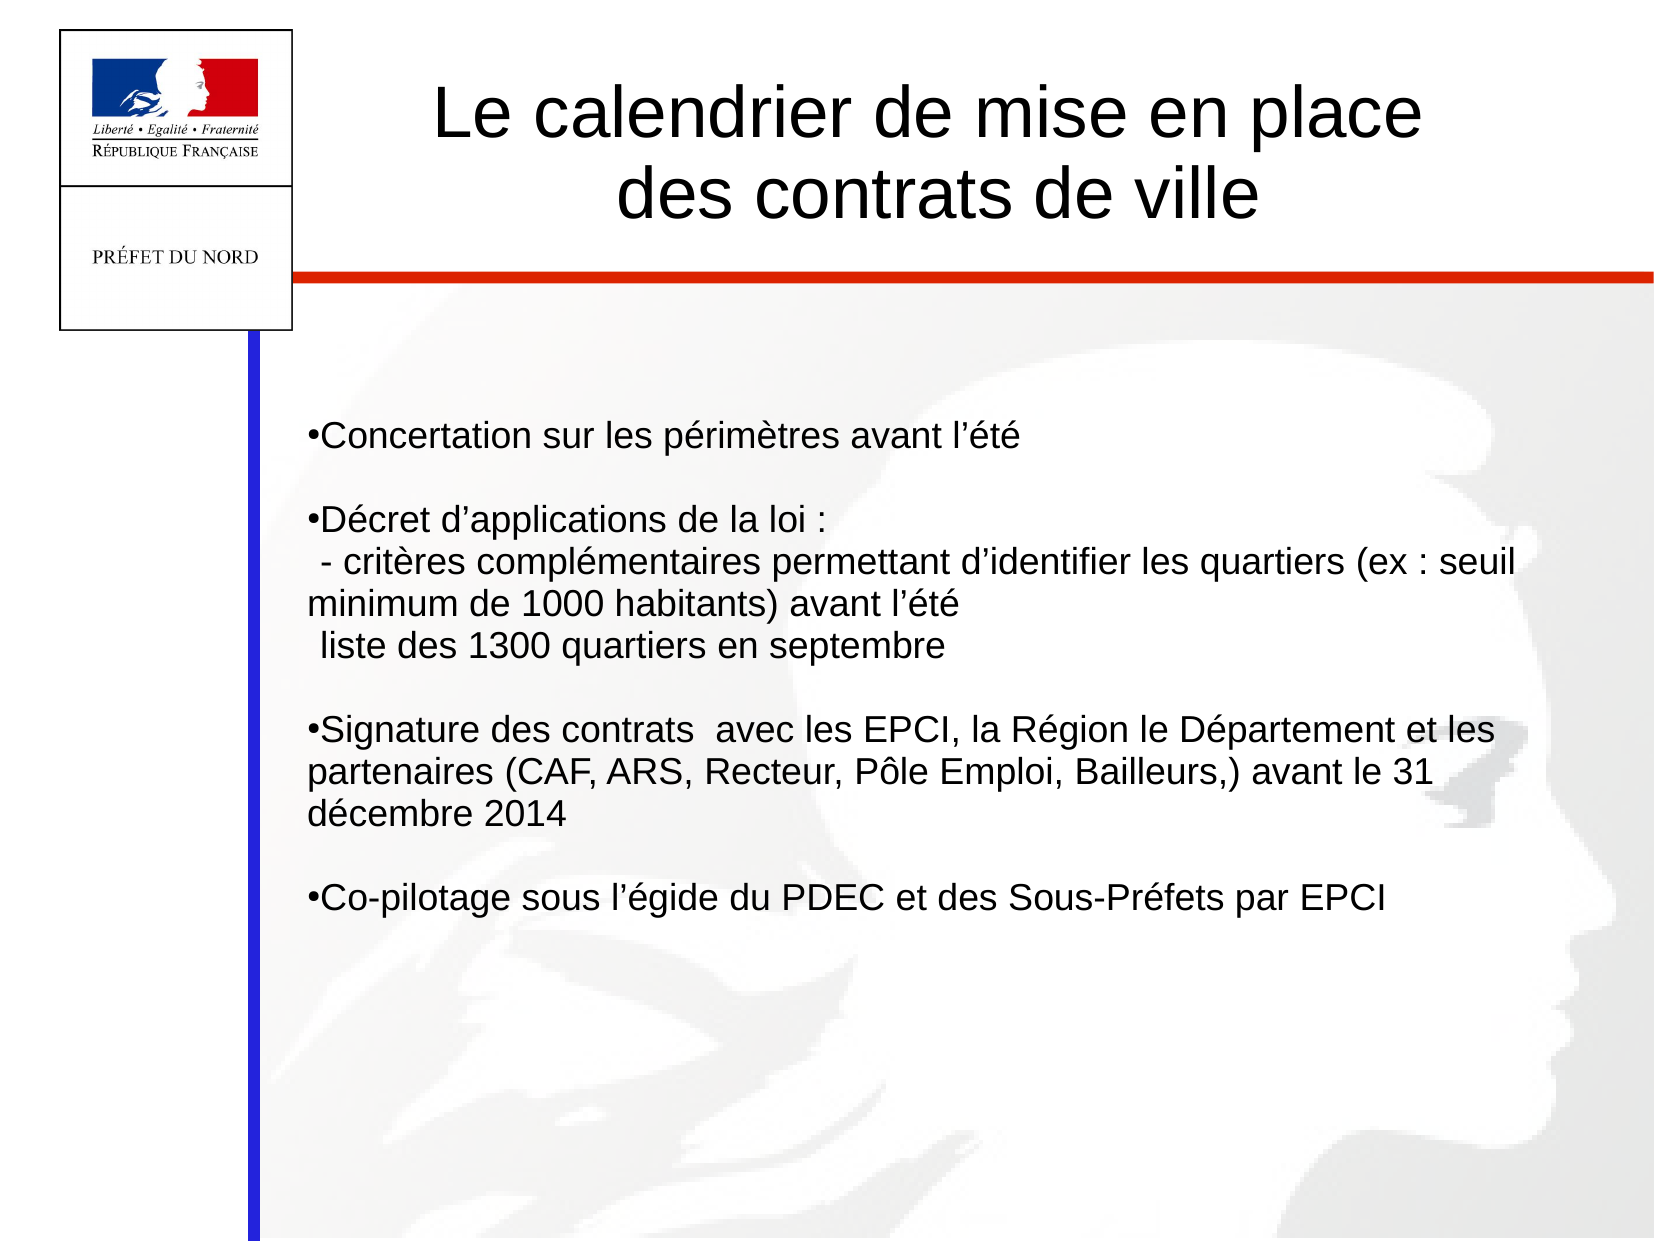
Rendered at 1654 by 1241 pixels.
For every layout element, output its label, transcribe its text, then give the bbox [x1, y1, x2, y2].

subtitle Concertation sur les périmètres avant l’été Décret d’applications de la loi : - critères complémentaires permettant d’identifier les quartiers (ex : seuil minimum de 1000 habitants) avant l’été liste des 1300 quartiers en septembre Signature des contrats avec les EPCI, la Région le Département et les partenaires (CAF, ARS, Recteur, Pôle Emploi, Bailleurs,) avant le 31 décembre 2014 Co-pilotage sous l’égide du PDEC et des Sous-Préfets par EPCI [307, 307, 1574, 1027]
title Le calendrier de mise en place des contrats de ville [307, 49, 1571, 257]
picture [59, 29, 293, 331]
